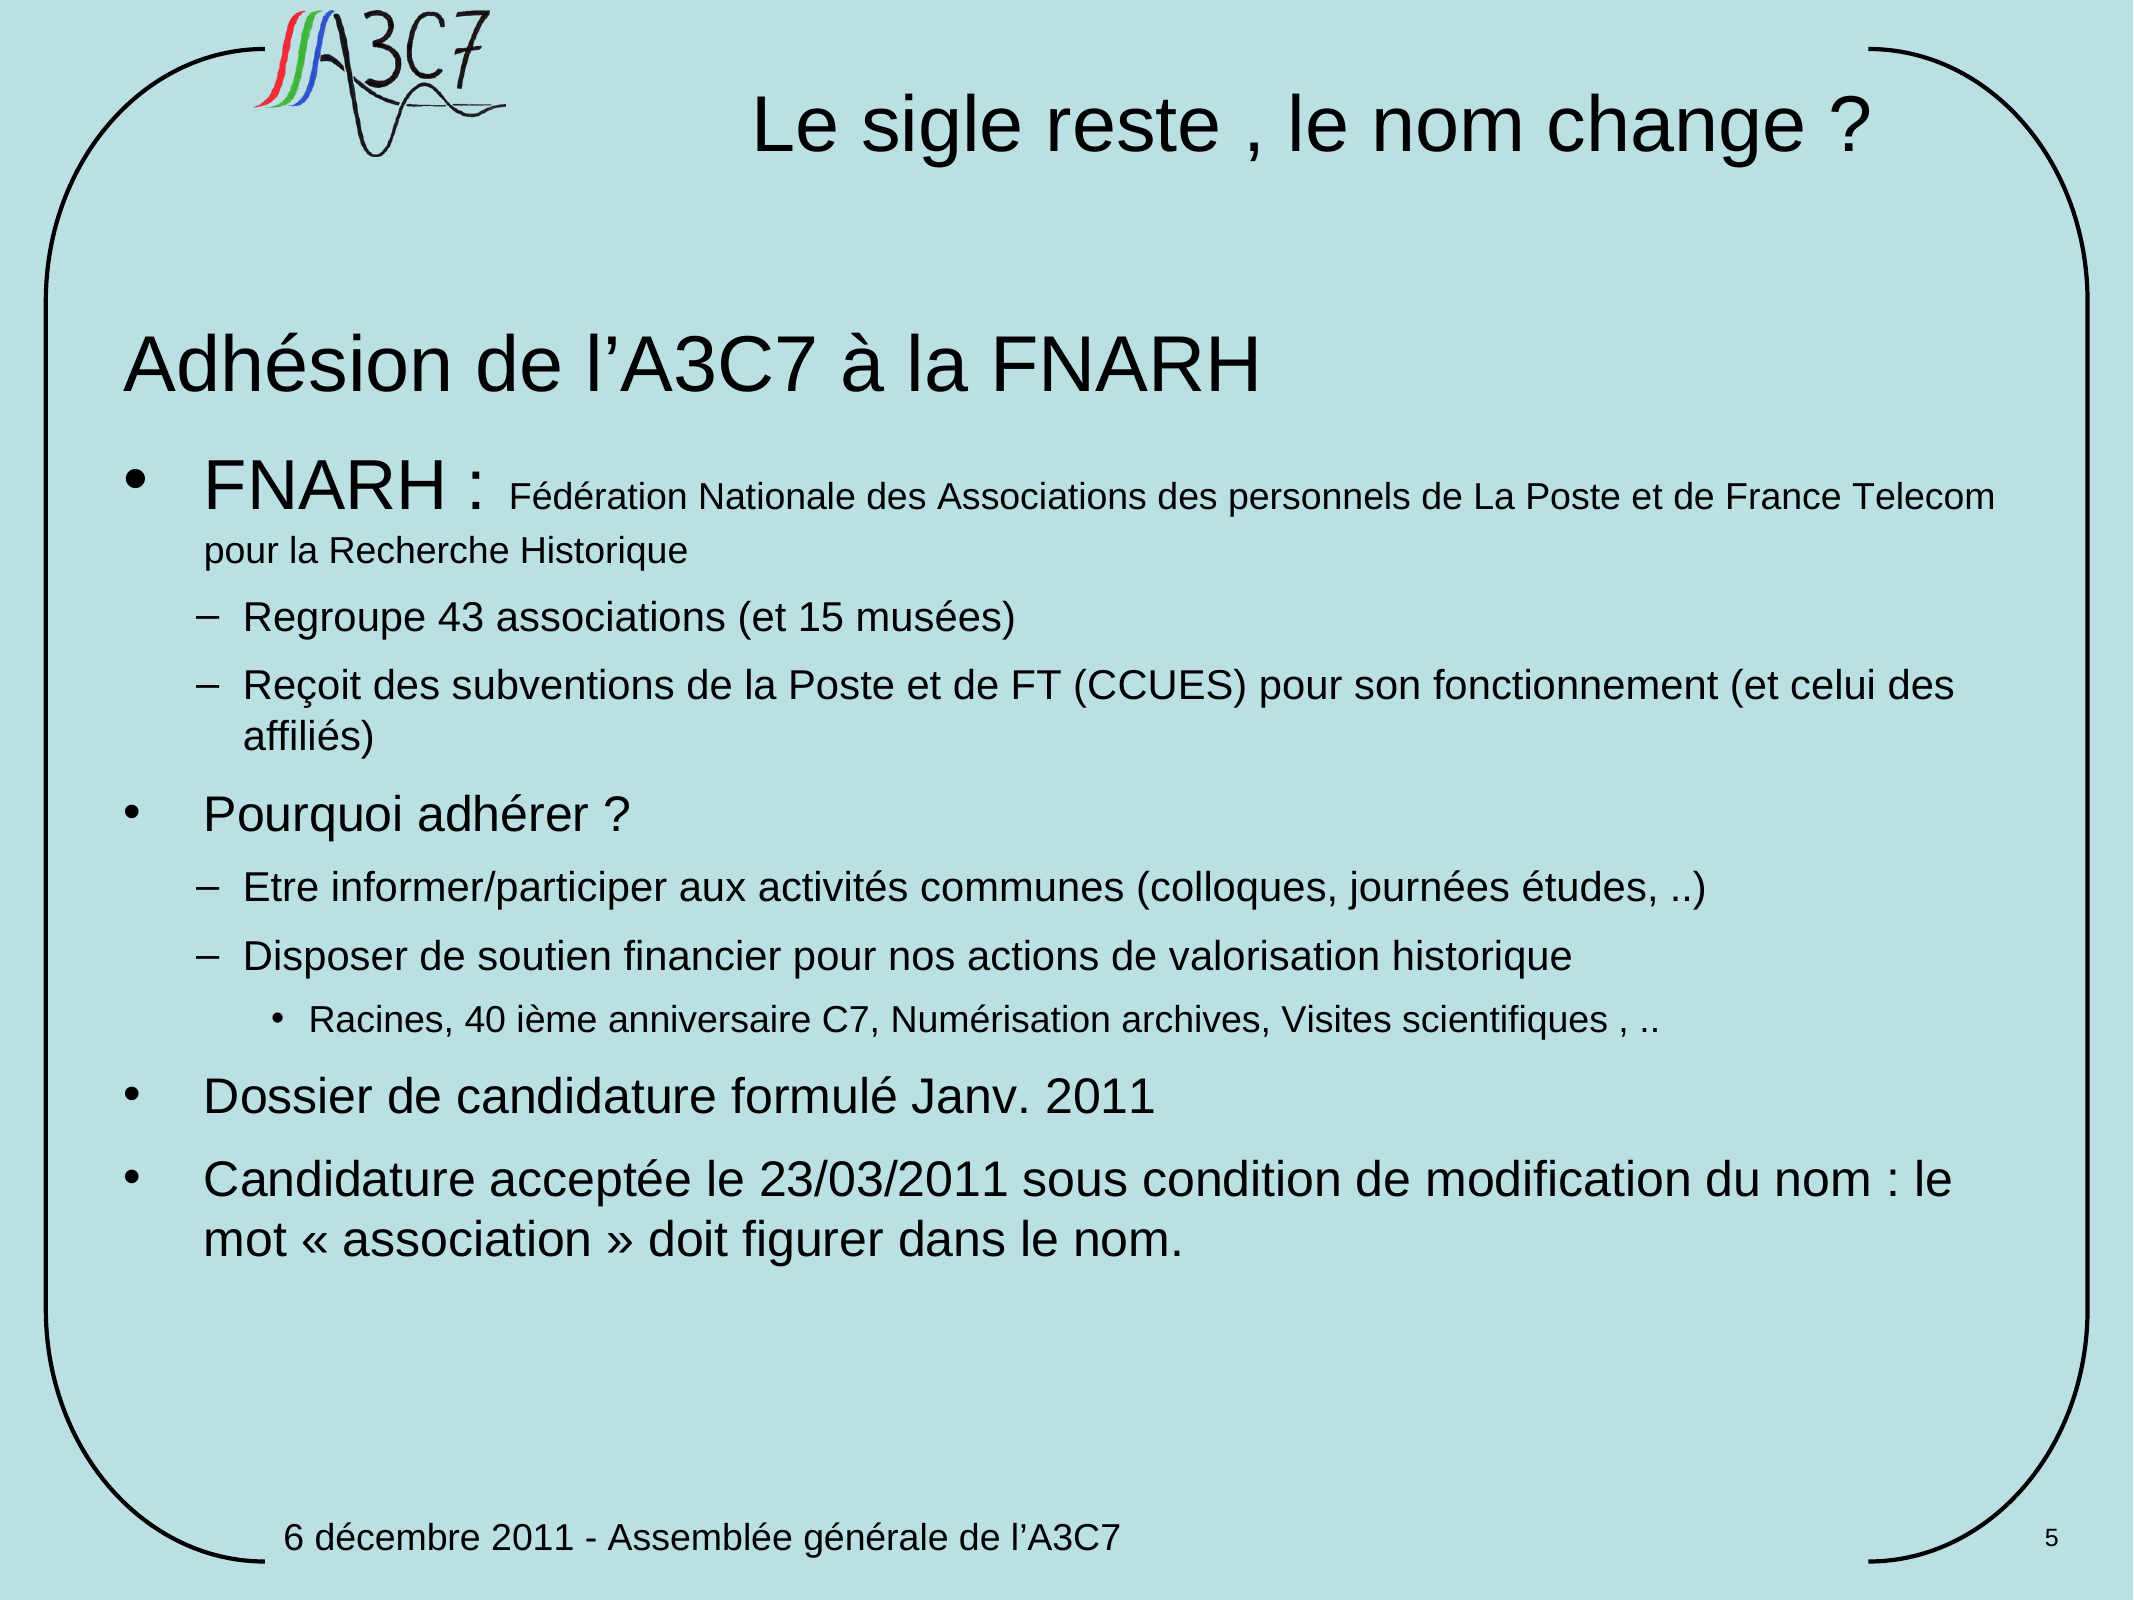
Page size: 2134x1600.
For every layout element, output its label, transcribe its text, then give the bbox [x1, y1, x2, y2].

picture [253, 10, 506, 157]
title Le sigle reste , le nom change ? [316, 64, 2028, 232]
list Adhésion de l’A3C7 à la FNARH FNARH : Fédération Nationale des Associations des personnels de La Poste et de France Telecom pour la Recherche Historique Regroupe 43 associations (et 15 musées) Reçoit des subventions de la Poste et de FT (CCUES) pour son fonctionnement (et celui des affiliés) Pourquoi adhérer ? Etre informer/participer aux activités communes (colloques, journées études, ..) Disposer de soutien financier pour nos actions de valorisation historique Racines, 40 ième anniversaire C7, Numérisation archives, Visites scientifiques , .. Dossier de candidature formulé Janv. 2011 Candidature acceptée le 23/03/2011 sous condition de modification du nom : le mot « association » doit figurer dans le nom. [106, 304, 2028, 1476]
text_box 6 décembre 2011 - Assemblée générale de l’A3C7 [274, 1512, 1131, 1558]
